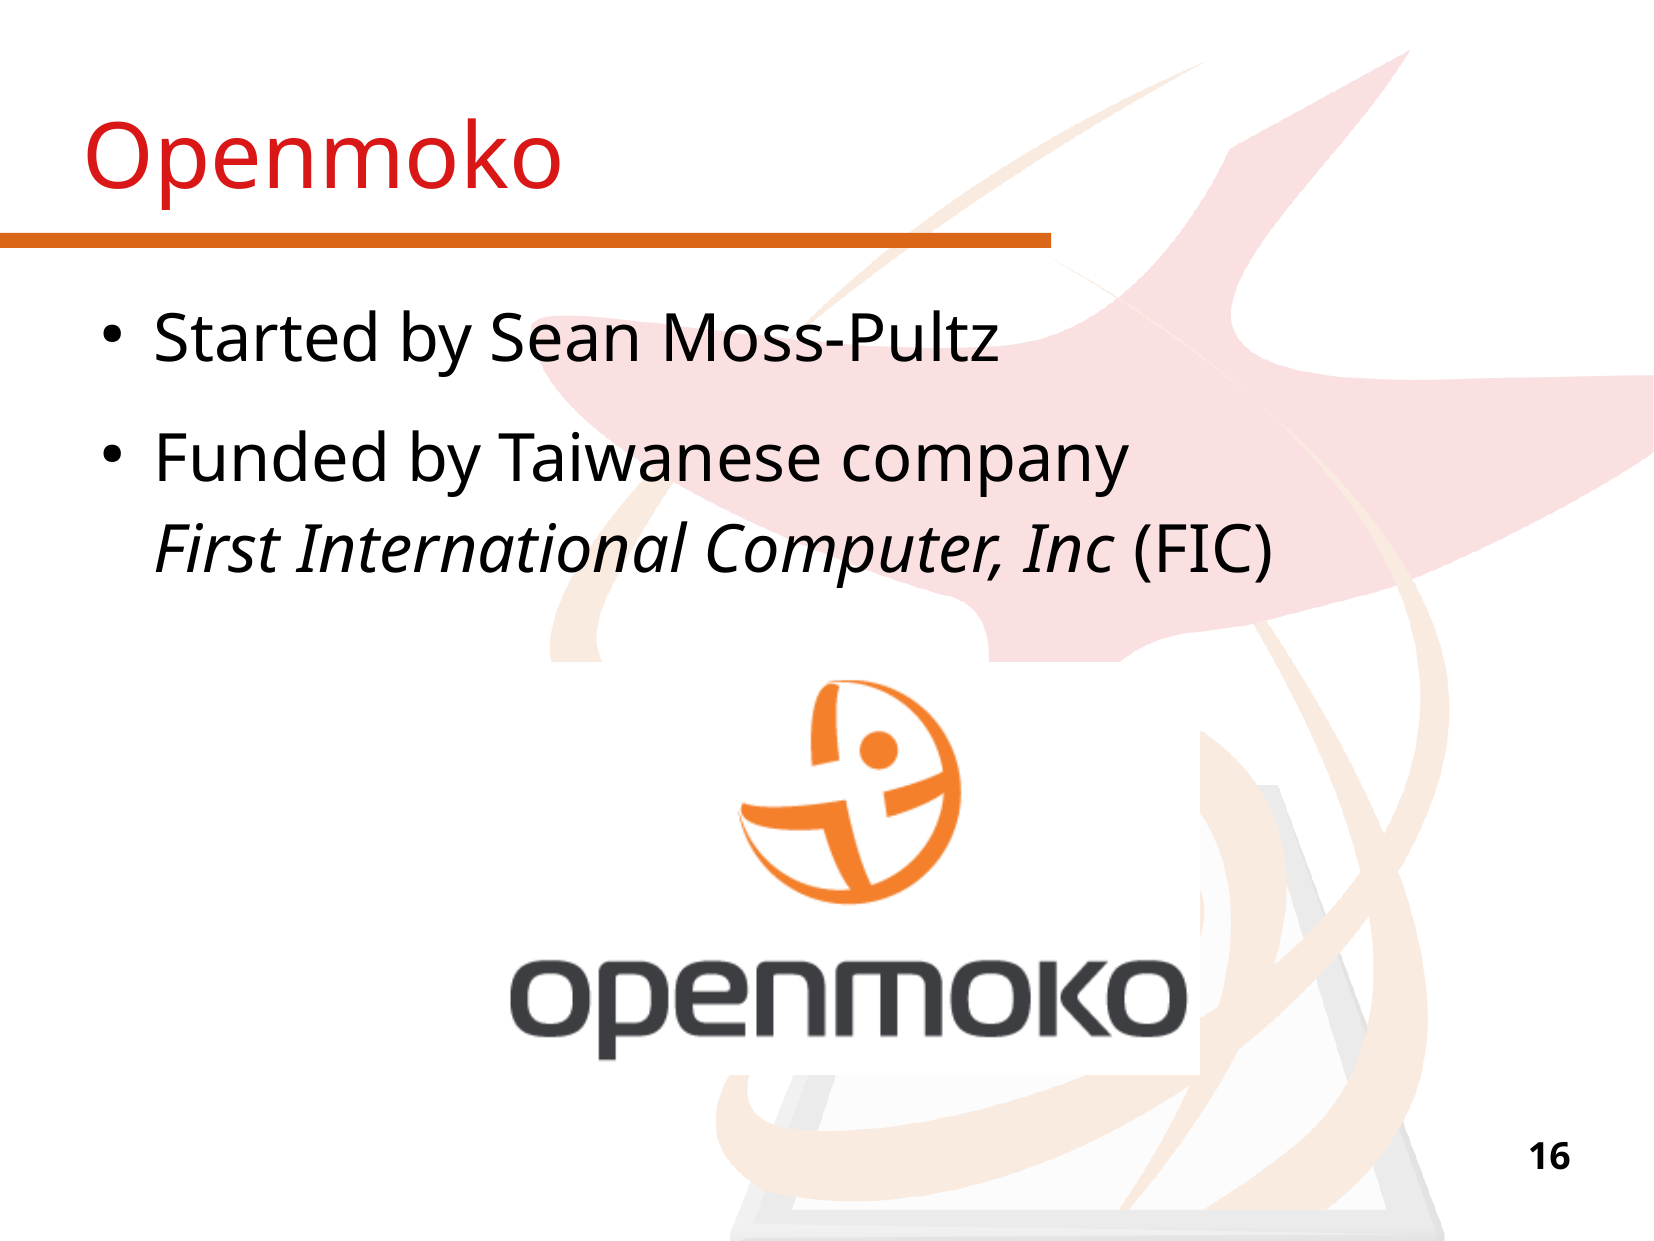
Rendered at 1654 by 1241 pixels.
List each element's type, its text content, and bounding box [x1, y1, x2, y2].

list Started by Sean Moss-Pultz Funded by Taiwanese company First International Computer, Inc (FIC) [82, 290, 1571, 1075]
picture [496, 49, 1654, 1241]
title Openmoko [82, 49, 1571, 257]
